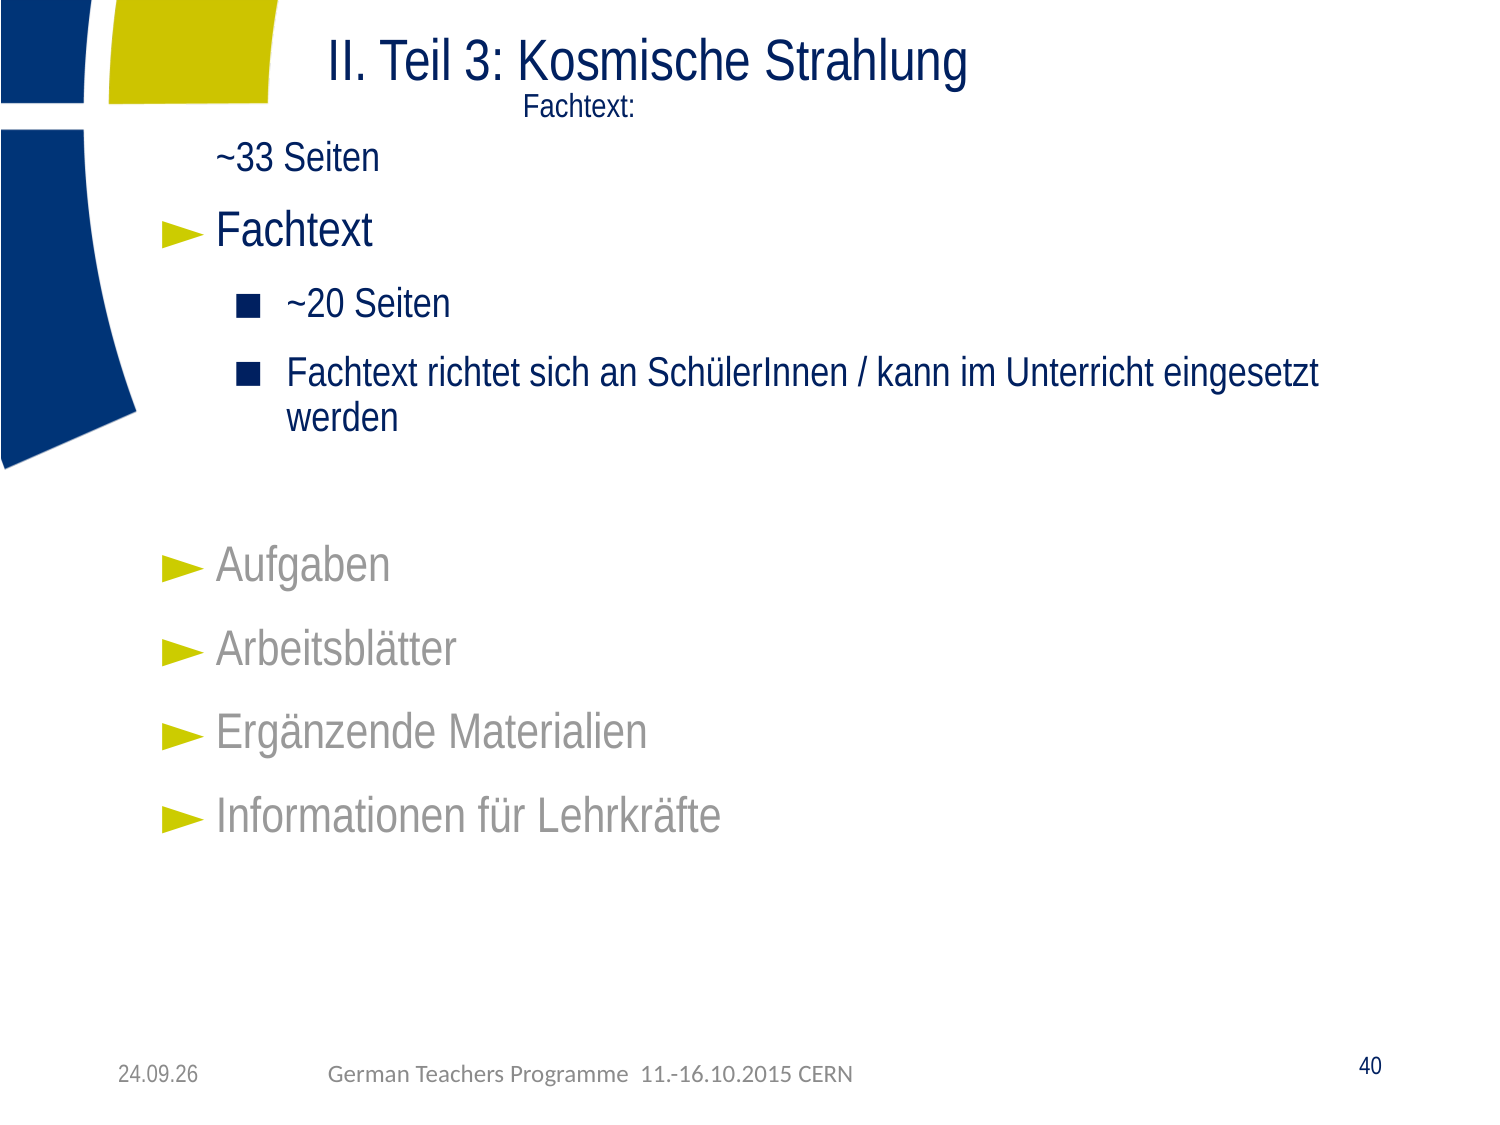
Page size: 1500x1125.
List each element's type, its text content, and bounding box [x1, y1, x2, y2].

picture [337, 819, 348, 829]
slide_number <Foliennummer> [1059, 1042, 1397, 1103]
picture [658, 819, 669, 829]
slide_number 14.10.15 [103, 1042, 290, 1103]
picture [0, 0, 1500, 1125]
title Fachtext: [507, 47, 1371, 161]
picture [267, 815, 278, 829]
picture [495, 815, 505, 829]
list ~33 Seiten Fachtext ~20 Seiten Fachtext richtet sich an SchülerInnen / kann im Unterricht eingesetzt werden Aufgaben Arbeitsblätter Ergänzende Materialien Informationen für Lehrkräfte [129, 125, 1367, 815]
title II. Teil 3: Kosmische Strahlung [312, 0, 1400, 114]
footer German Teachers Programme 11.-16.10.2015 CERN [312, 1042, 987, 1103]
picture [381, 815, 392, 829]
